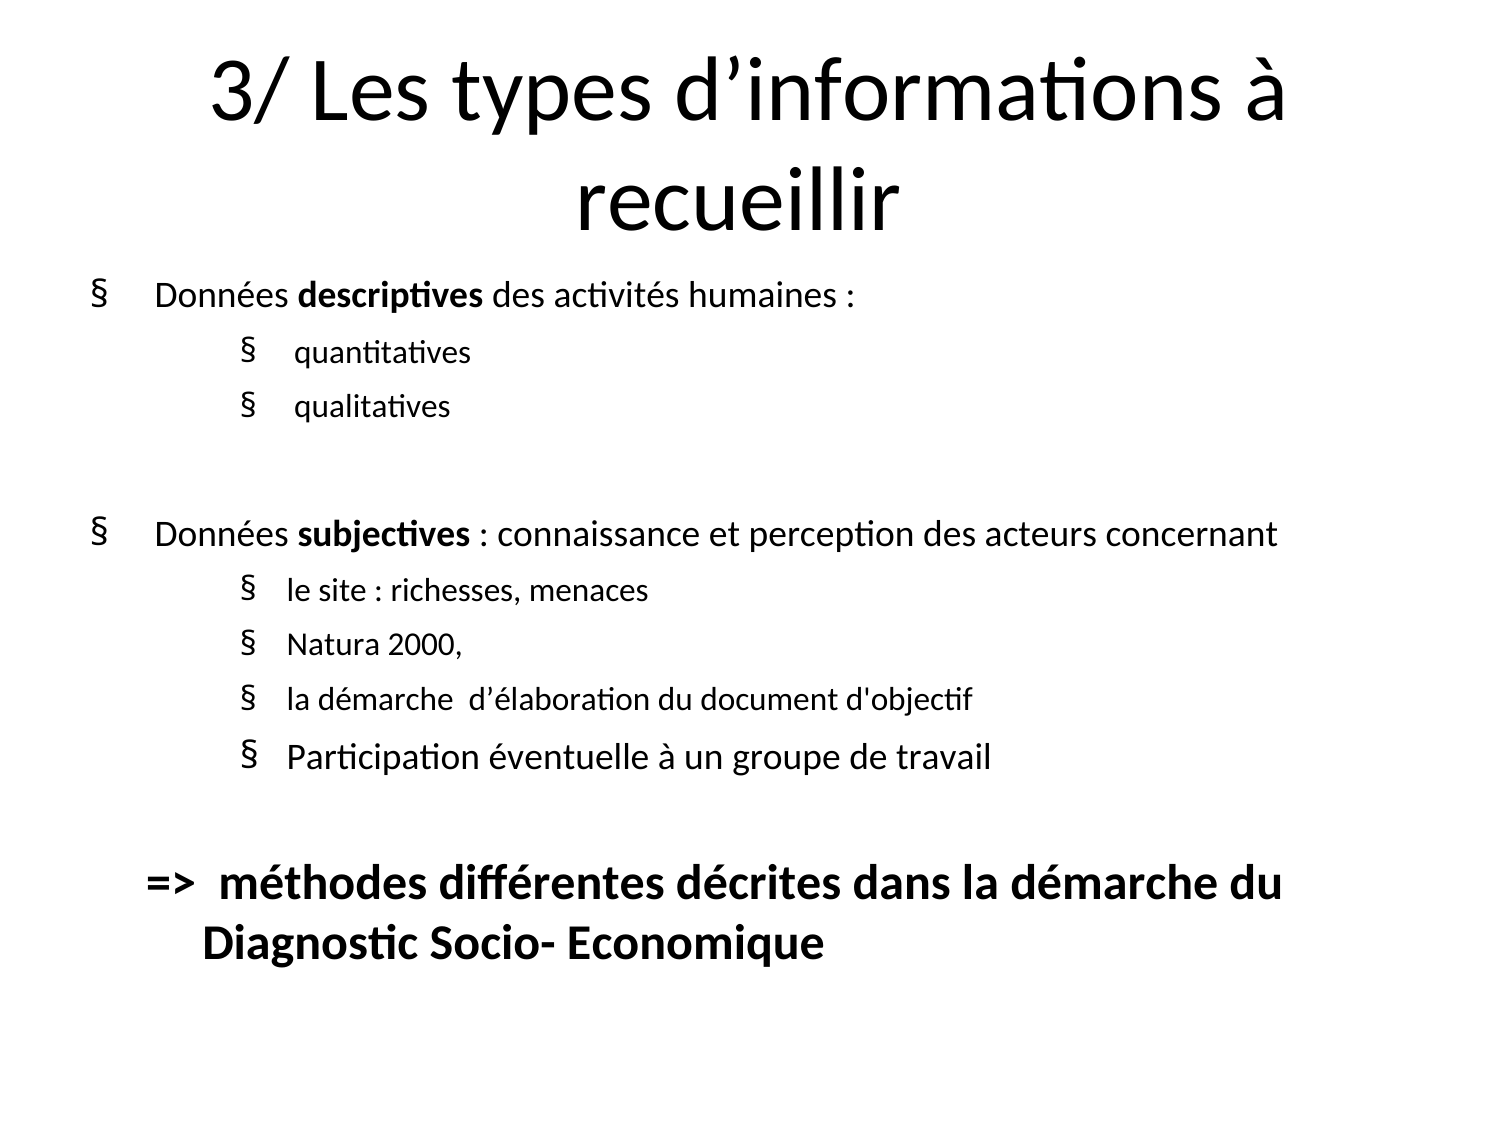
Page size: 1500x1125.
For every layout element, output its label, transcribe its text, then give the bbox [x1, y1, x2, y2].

list Données descriptives des activités humaines : quantitatives qualitatives Données subjectives : connaissance et perception des acteurs concernant le site : richesses, menaces Natura 2000, la démarche d’élaboration du document d'objectif Participation éventuelle à un groupe de travail => méthodes différentes décrites dans la démarche du Diagnostic Socio- Economique [75, 262, 1459, 1003]
title 3/ Les types d’informations à recueillir [75, 21, 1423, 257]
